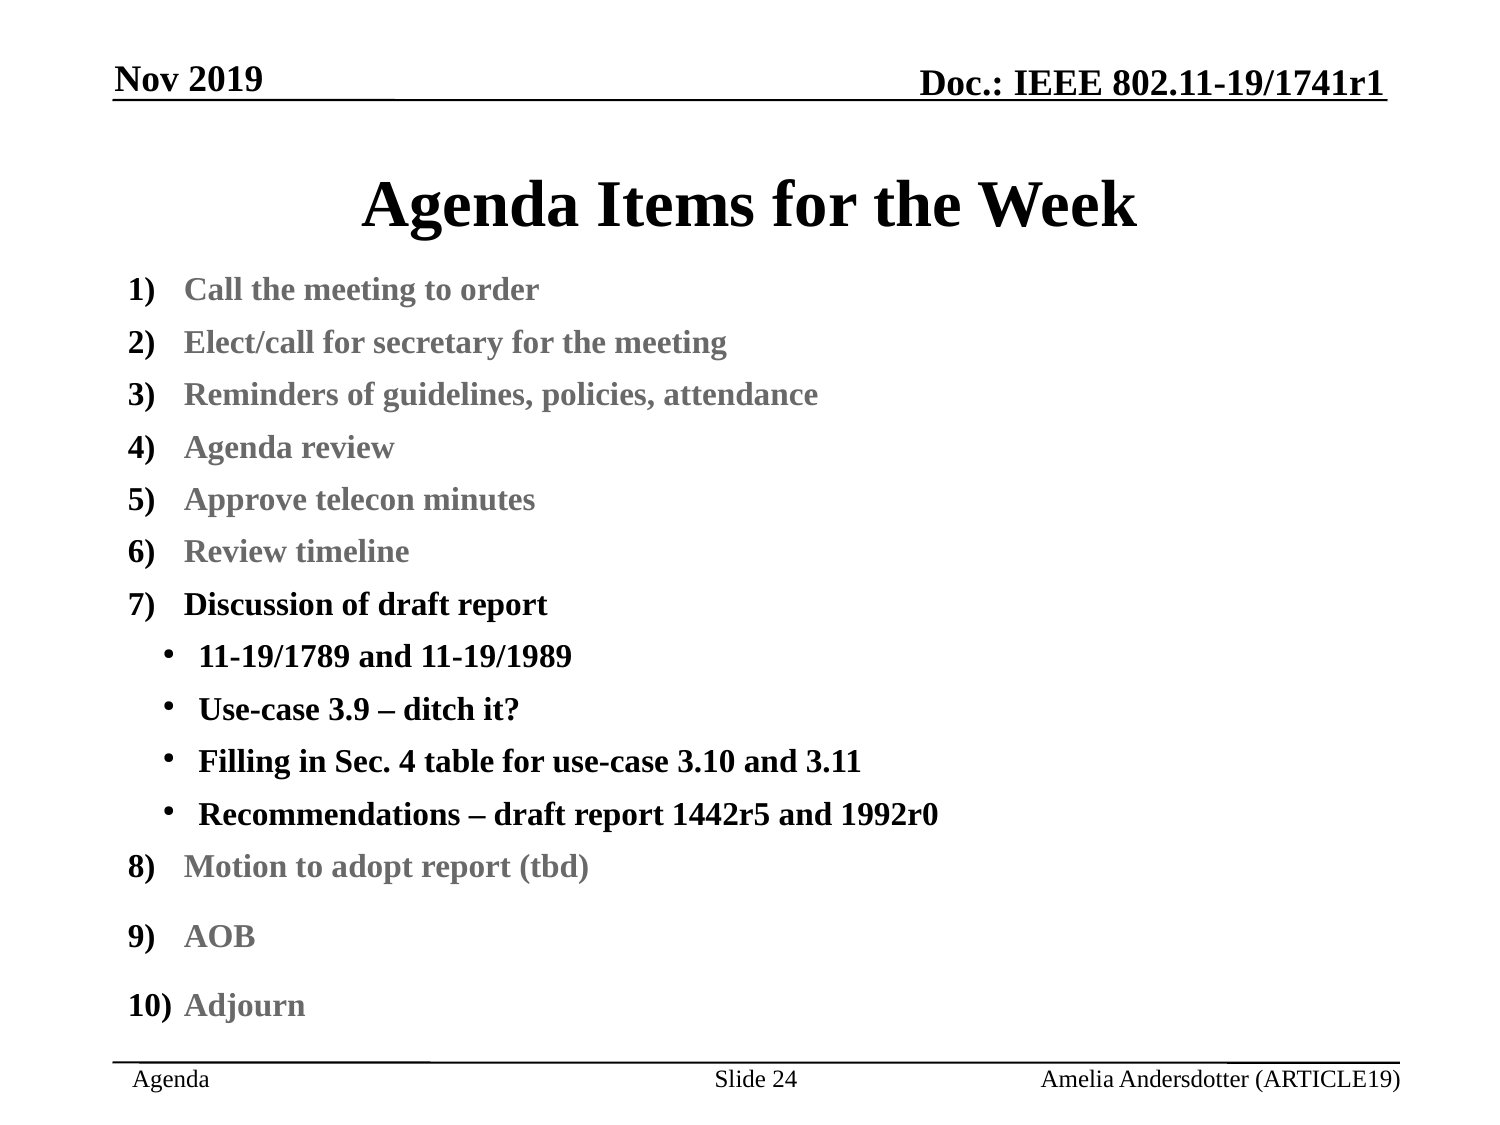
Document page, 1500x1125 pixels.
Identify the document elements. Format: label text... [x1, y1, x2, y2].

text_box Call the meeting to order Elect/call for secretary for the meeting Reminders of guidelines, policies, attendance Agenda review Approve telecon minutes Review timeline Discussion of draft report 11-19/1789 and 11-19/1989 Use-case 3.9 – ditch it? Filling in Sec. 4 table for use-case 3.10 and 3.11 Recommendations – draft report 1442r5 and 1992r0 Motion to adopt report (tbd) AOB Adjourn [112, 287, 1387, 1040]
text_box Agenda Items for the Week [112, 112, 1387, 287]
text_box Nov 2019 [114, 54, 422, 99]
text_box Amelia Andersdotter (ARTICLE19) [878, 1062, 1401, 1092]
text_box Slide <number> [712, 1062, 799, 1122]
